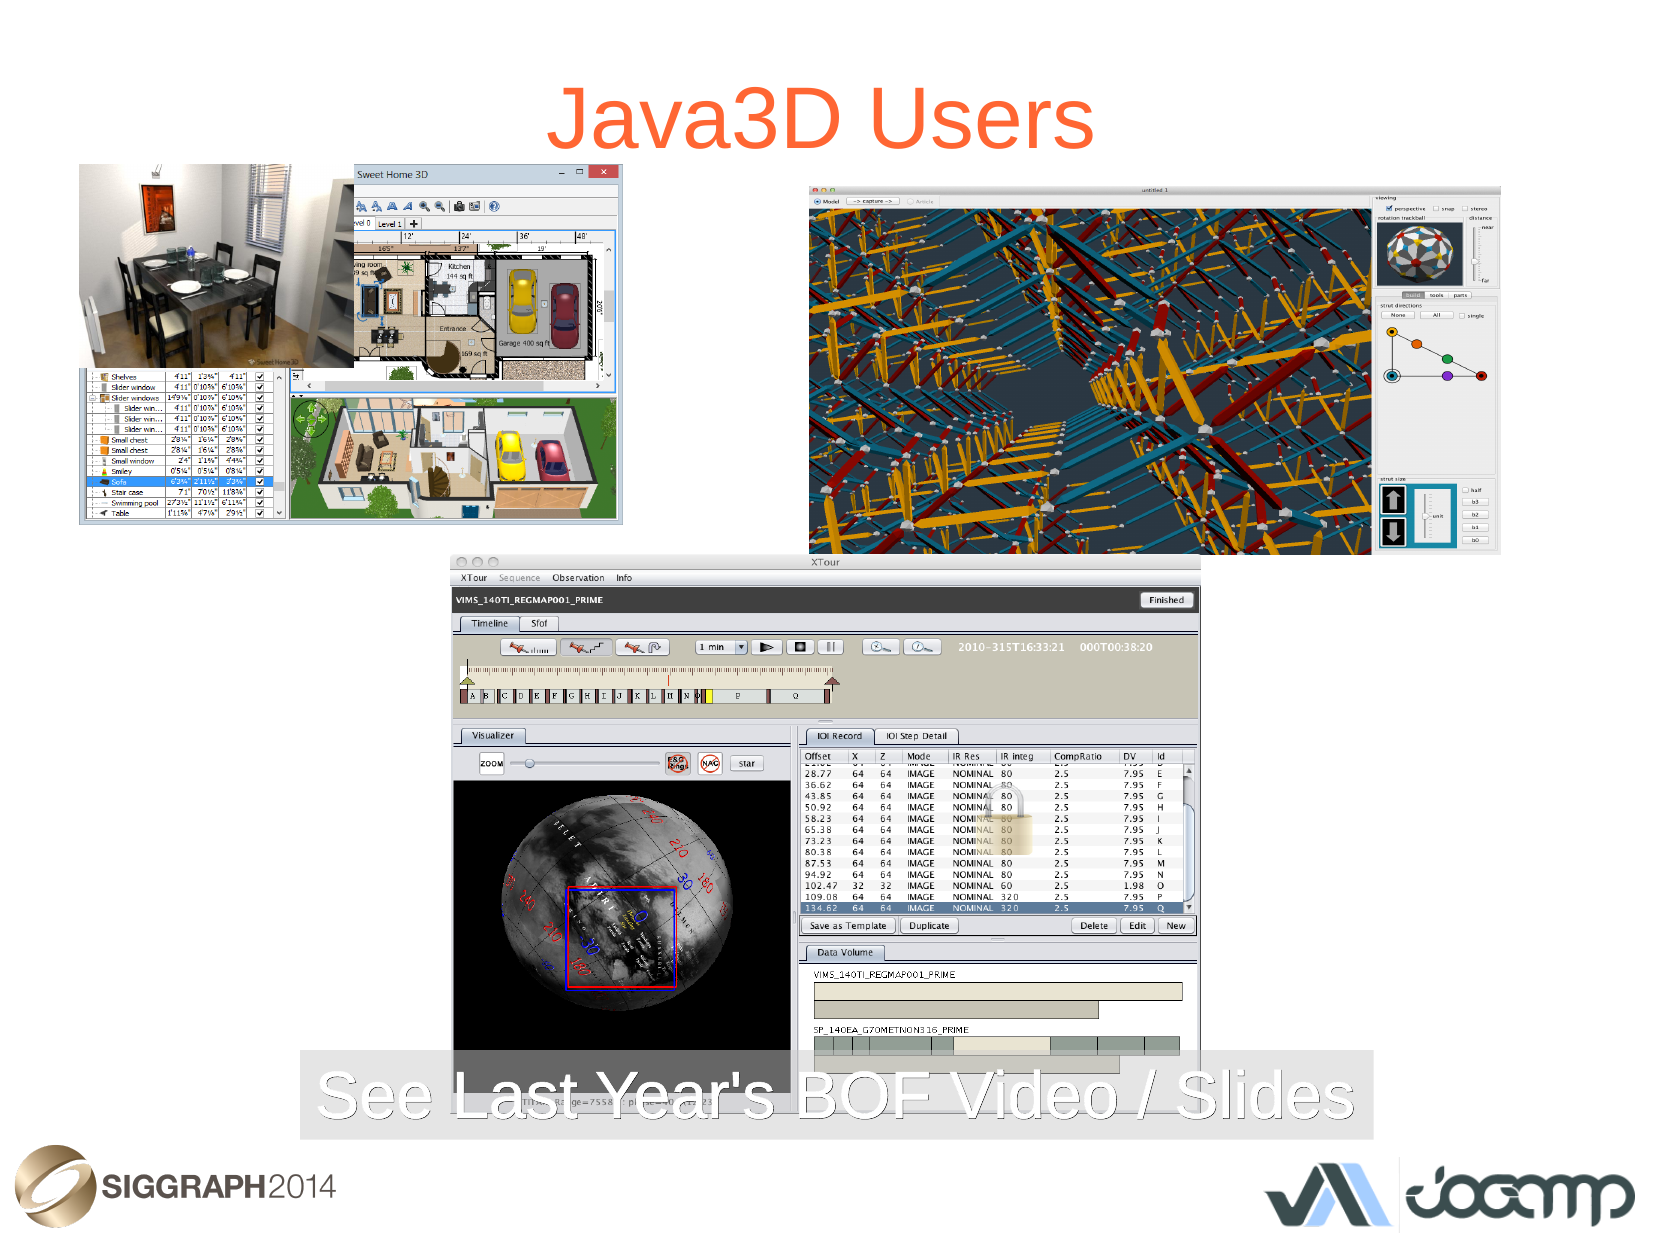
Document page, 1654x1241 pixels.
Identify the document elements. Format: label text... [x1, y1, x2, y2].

picture [7, 1133, 343, 1239]
picture [79, 164, 623, 526]
picture [1262, 1157, 1635, 1233]
picture [450, 186, 1501, 1050]
title Java3D Users [68, 49, 1576, 188]
text_box See Last Year's BOF Video / Slides [300, 1050, 1374, 1140]
